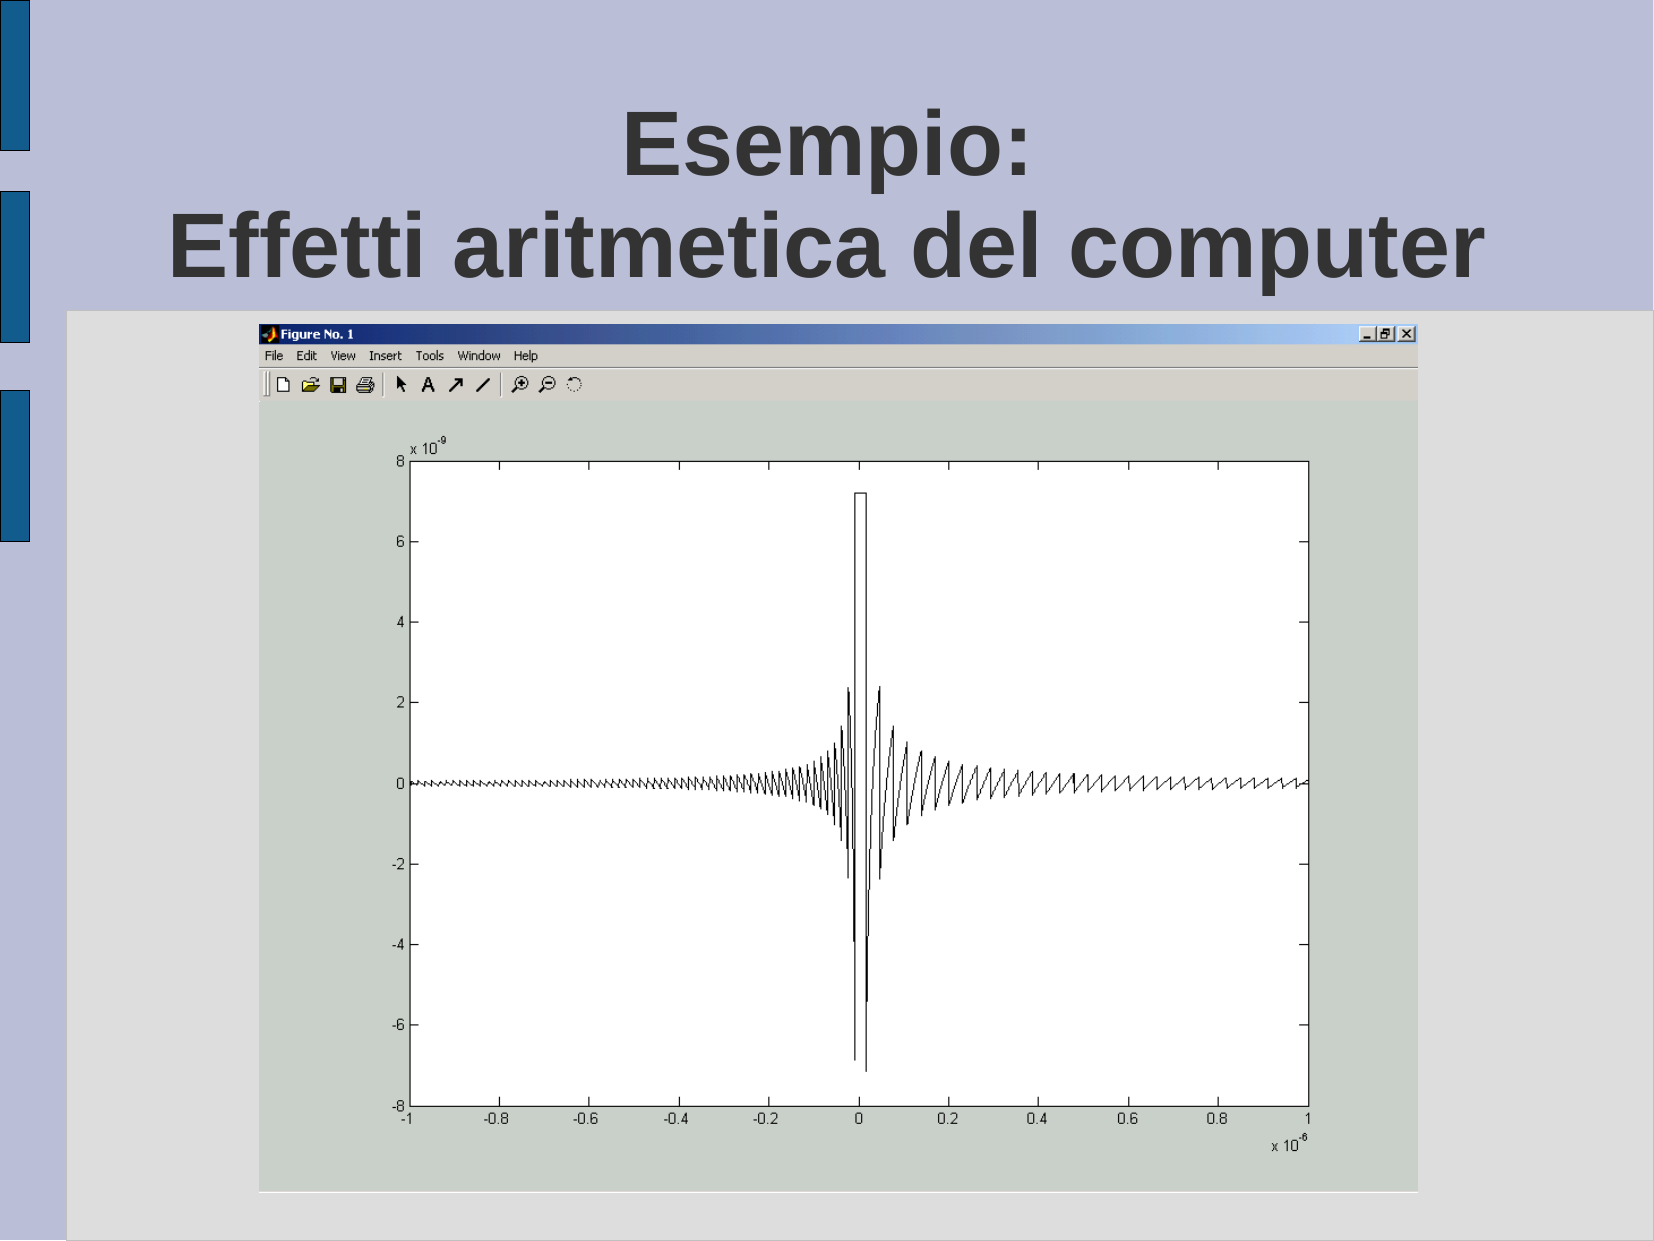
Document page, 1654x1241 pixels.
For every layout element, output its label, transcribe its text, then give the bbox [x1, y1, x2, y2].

title Esempio: Effetti aritmetica del computer [121, 91, 1534, 299]
picture [259, 324, 1418, 1193]
